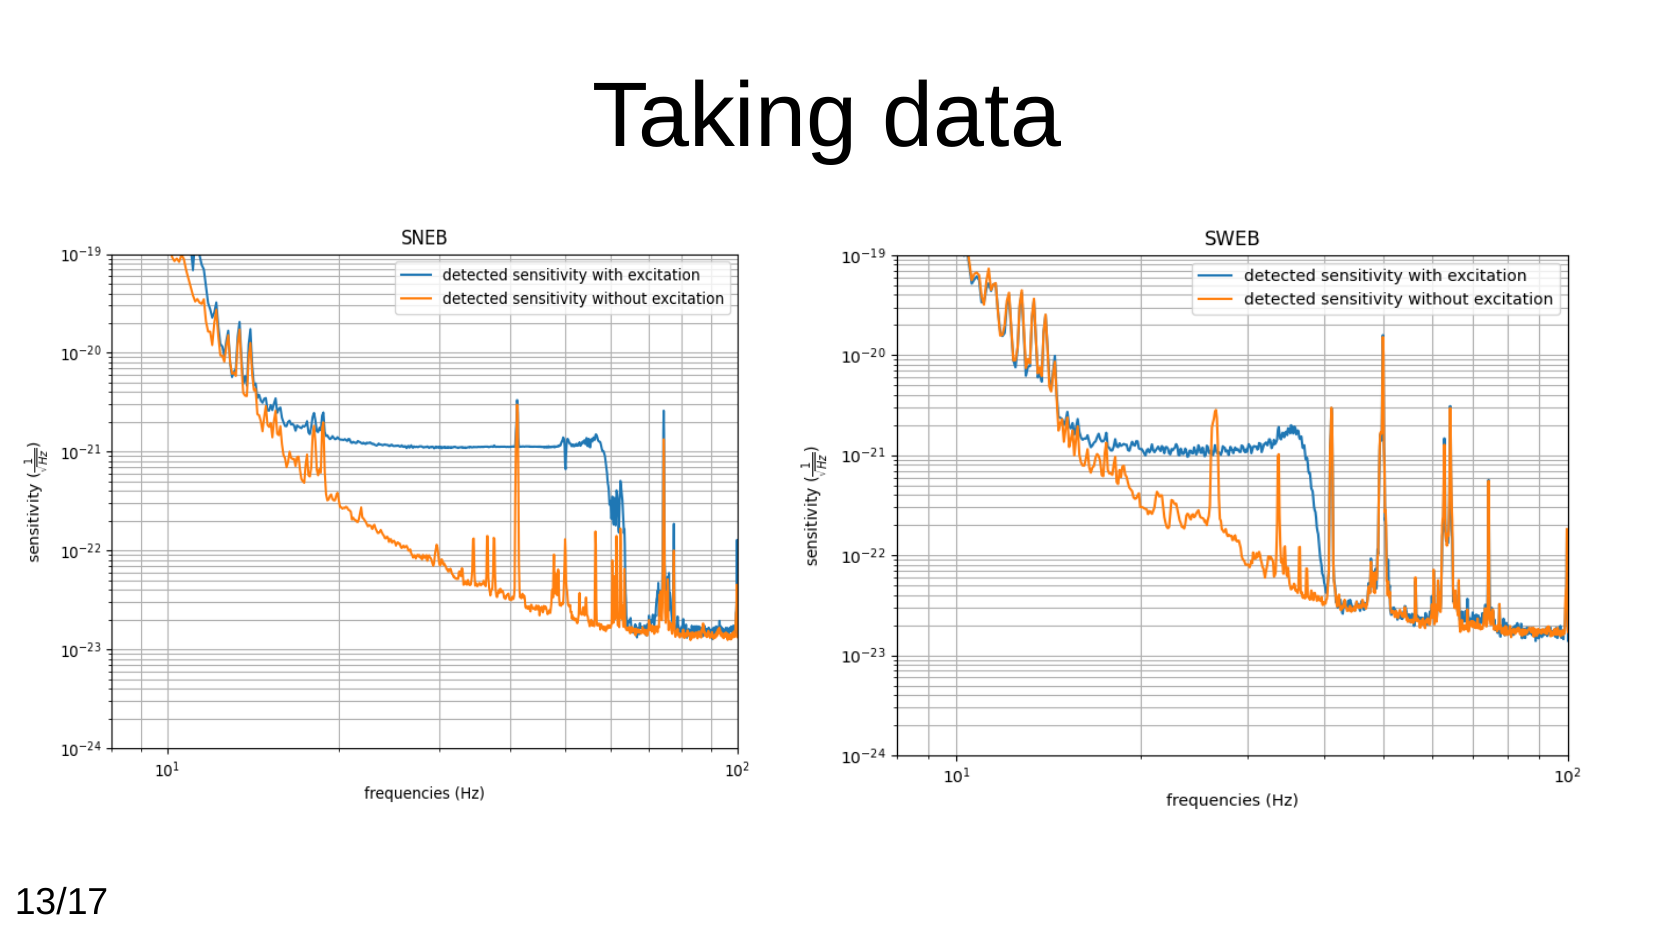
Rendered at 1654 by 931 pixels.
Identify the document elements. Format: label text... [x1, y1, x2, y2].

title Taking data [82, 37, 1571, 177]
text_box <numéro>/17 [0, 873, 296, 931]
picture [11, 177, 1654, 827]
